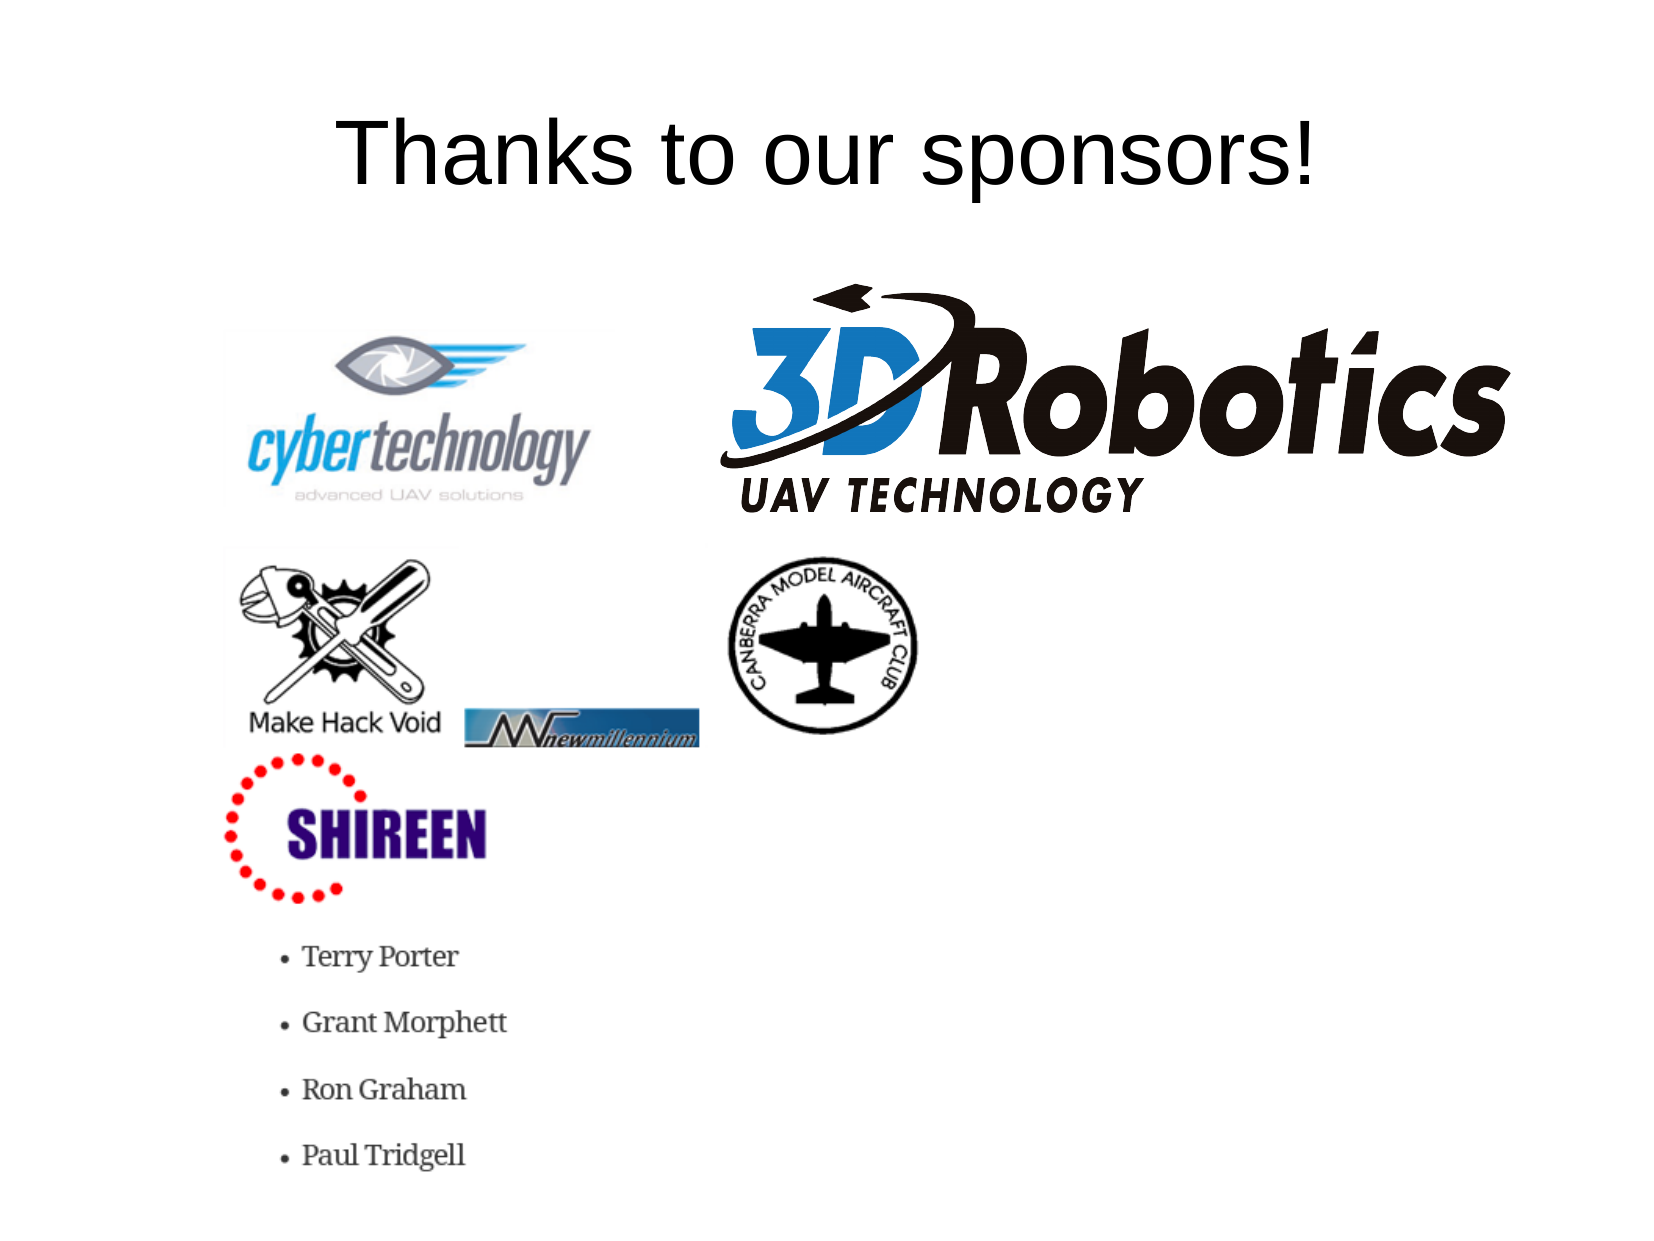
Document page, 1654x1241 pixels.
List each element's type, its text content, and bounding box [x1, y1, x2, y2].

title Thanks to our sponsors! [82, 49, 1571, 257]
picture [222, 269, 1524, 1192]
